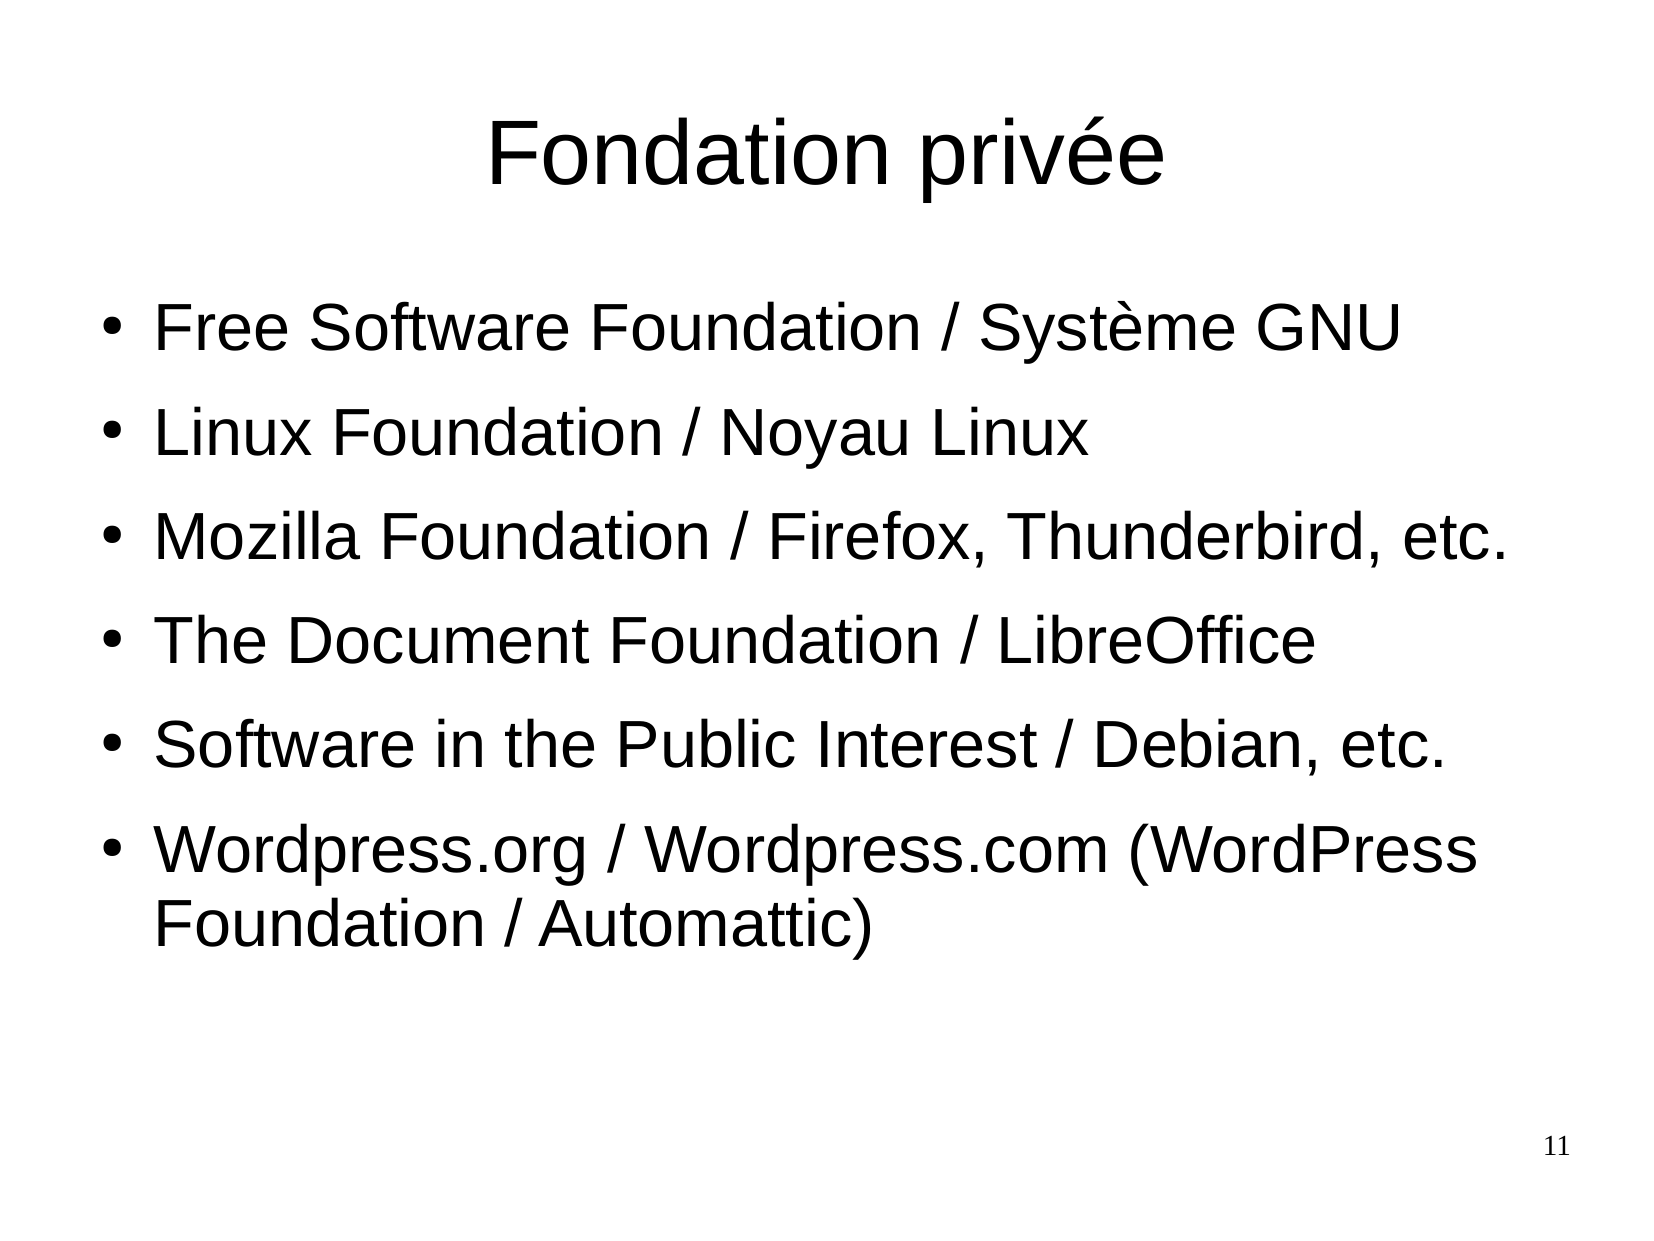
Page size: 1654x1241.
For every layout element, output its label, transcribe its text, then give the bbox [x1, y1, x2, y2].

list Free Software Foundation / Système GNU Linux Foundation / Noyau Linux Mozilla Foundation / Firefox, Thunderbird, etc. The Document Foundation / LibreOffice Software in the Public Interest / Debian, etc. Wordpress.org / Wordpress.com (WordPress Foundation / Automattic) [82, 290, 1538, 1010]
title Fondation privée [82, 49, 1571, 257]
